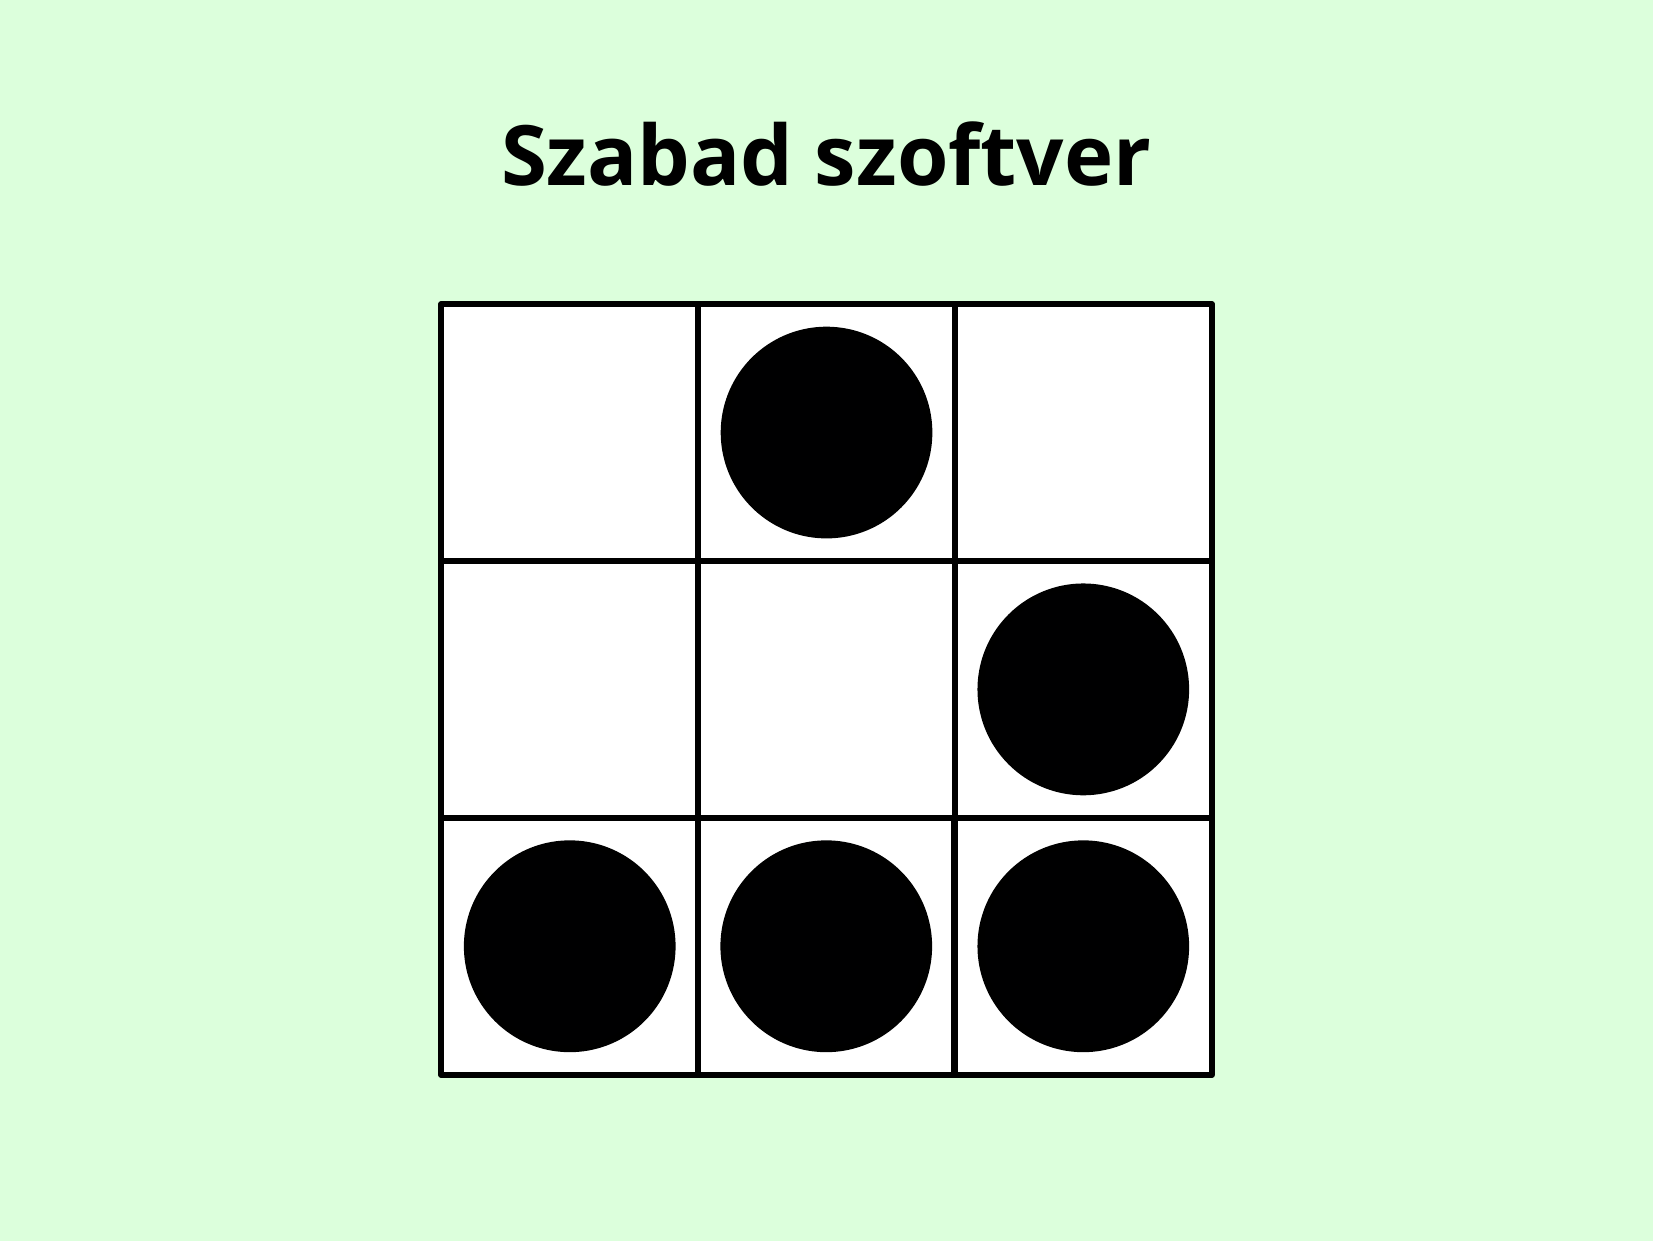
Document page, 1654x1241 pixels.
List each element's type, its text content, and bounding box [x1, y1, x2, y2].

title Szabad szoftver [82, 49, 1571, 257]
text_box [441, 304, 1212, 1075]
